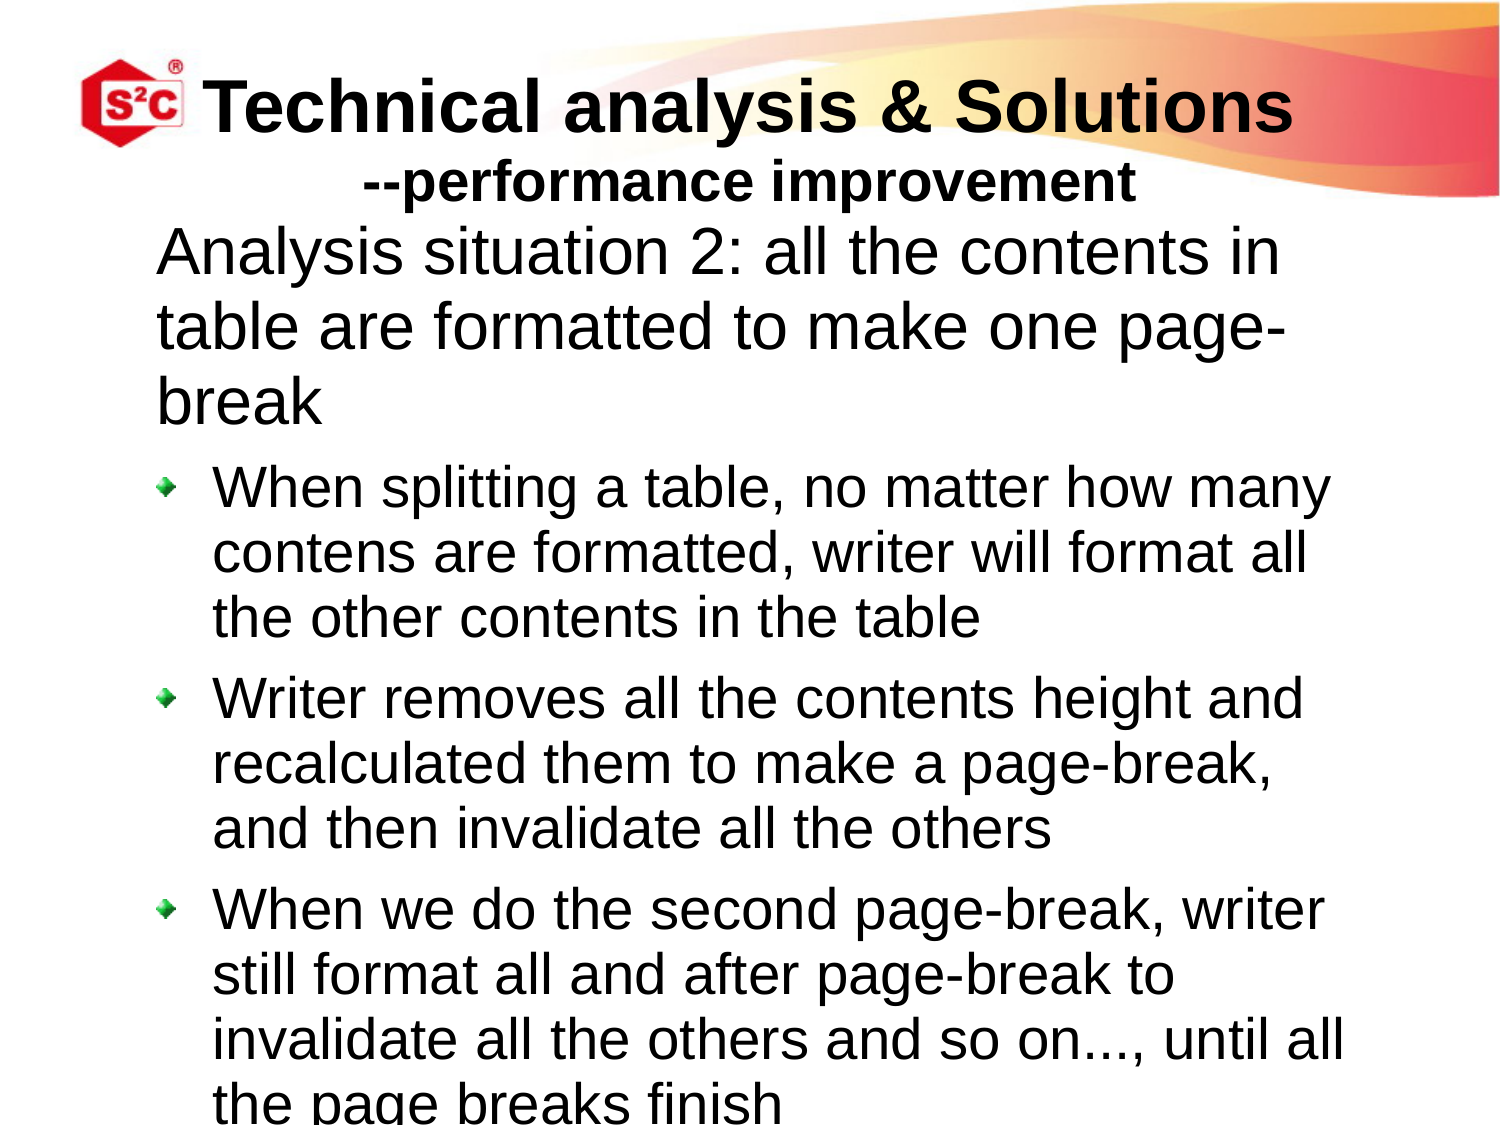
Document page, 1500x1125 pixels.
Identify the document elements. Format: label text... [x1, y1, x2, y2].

title Technical analysis & Solutions --performance improvement [75, 44, 1425, 233]
list Analysis situation 2: all the contents in table are formatted to make one page-break When splitting a table, no matter how many contens are formatted, writer will format all the other contents in the table Writer removes all the contents height and recalculated them to make a page-break, and then invalidate all the others When we do the second page-break, writer still format all and after page-break to invalidate all the others and so on..., until all the page breaks finish [141, 206, 1382, 1125]
picture [0, 0, 1500, 1125]
